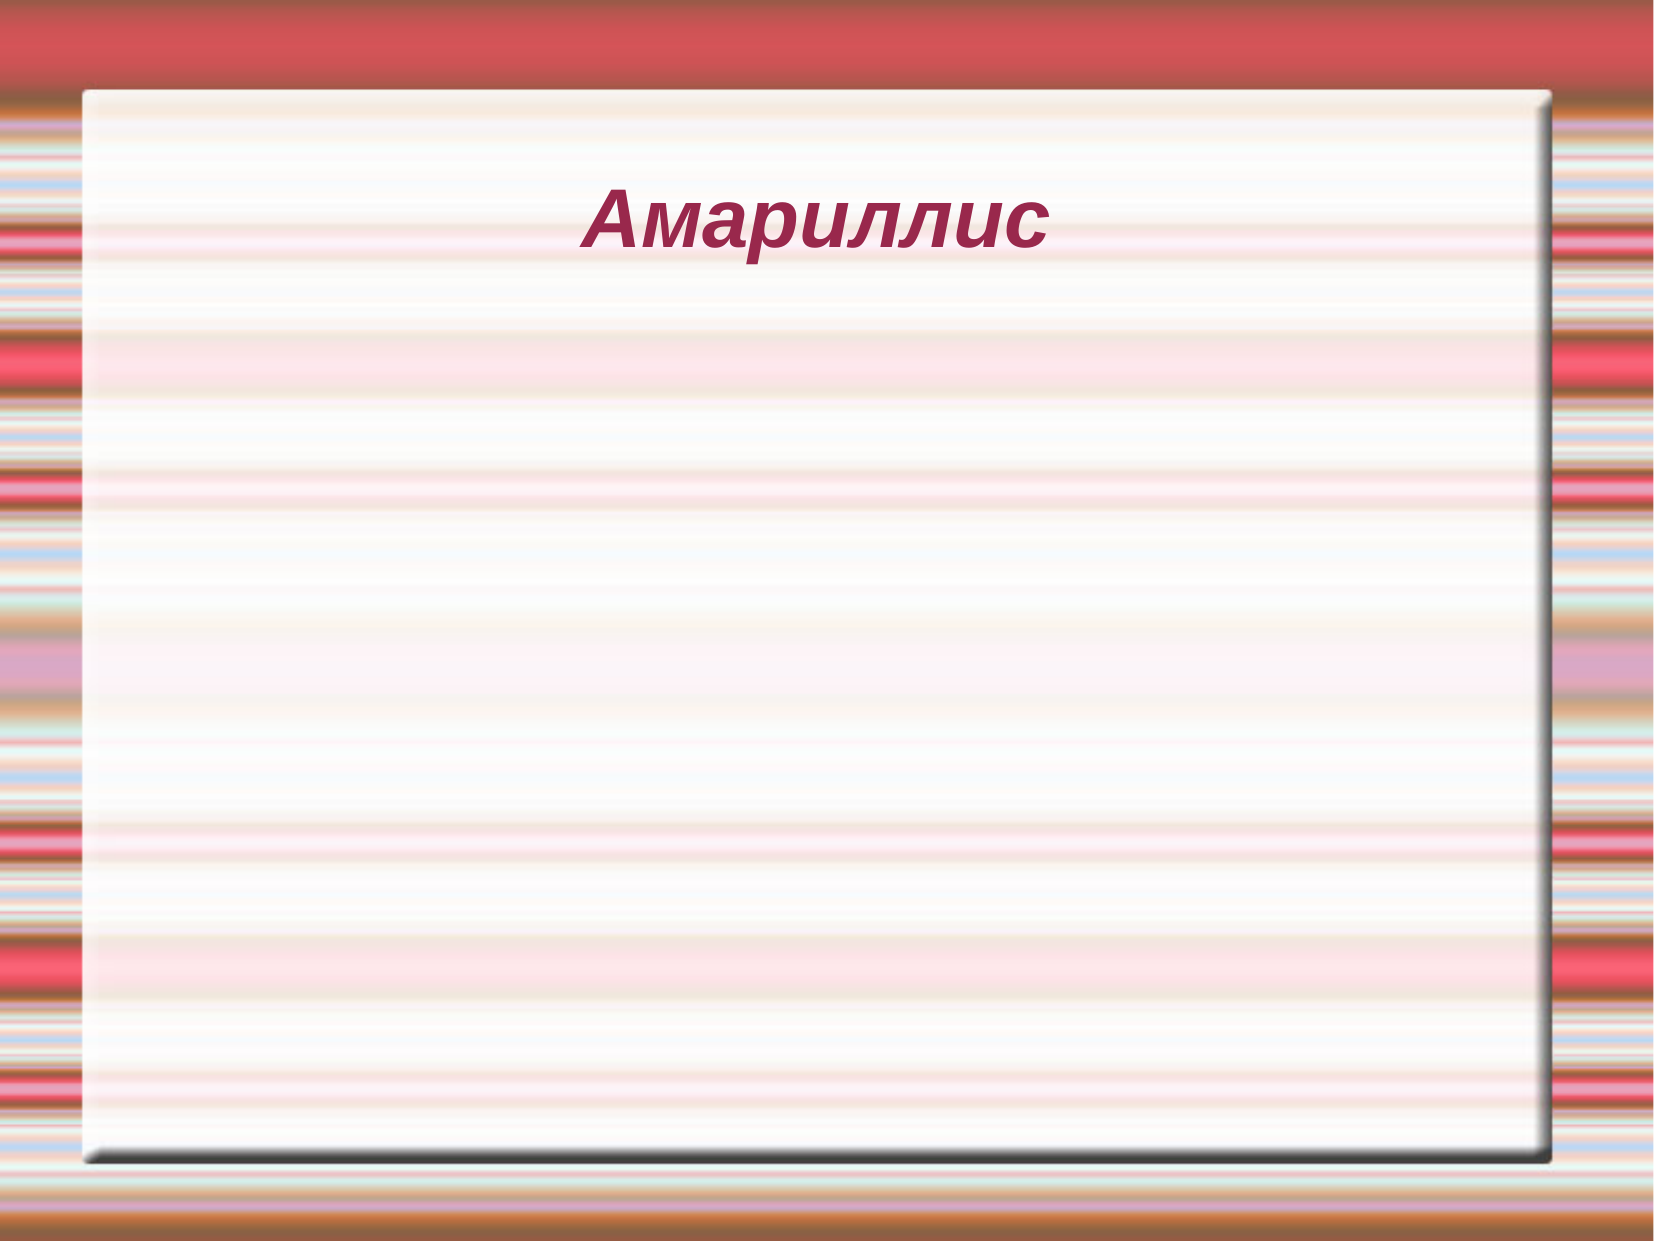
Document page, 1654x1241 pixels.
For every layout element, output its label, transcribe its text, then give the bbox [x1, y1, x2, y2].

title Амариллис [121, 122, 1534, 315]
chart [134, 350, 1516, 1132]
picture [0, 0, 1654, 1241]
